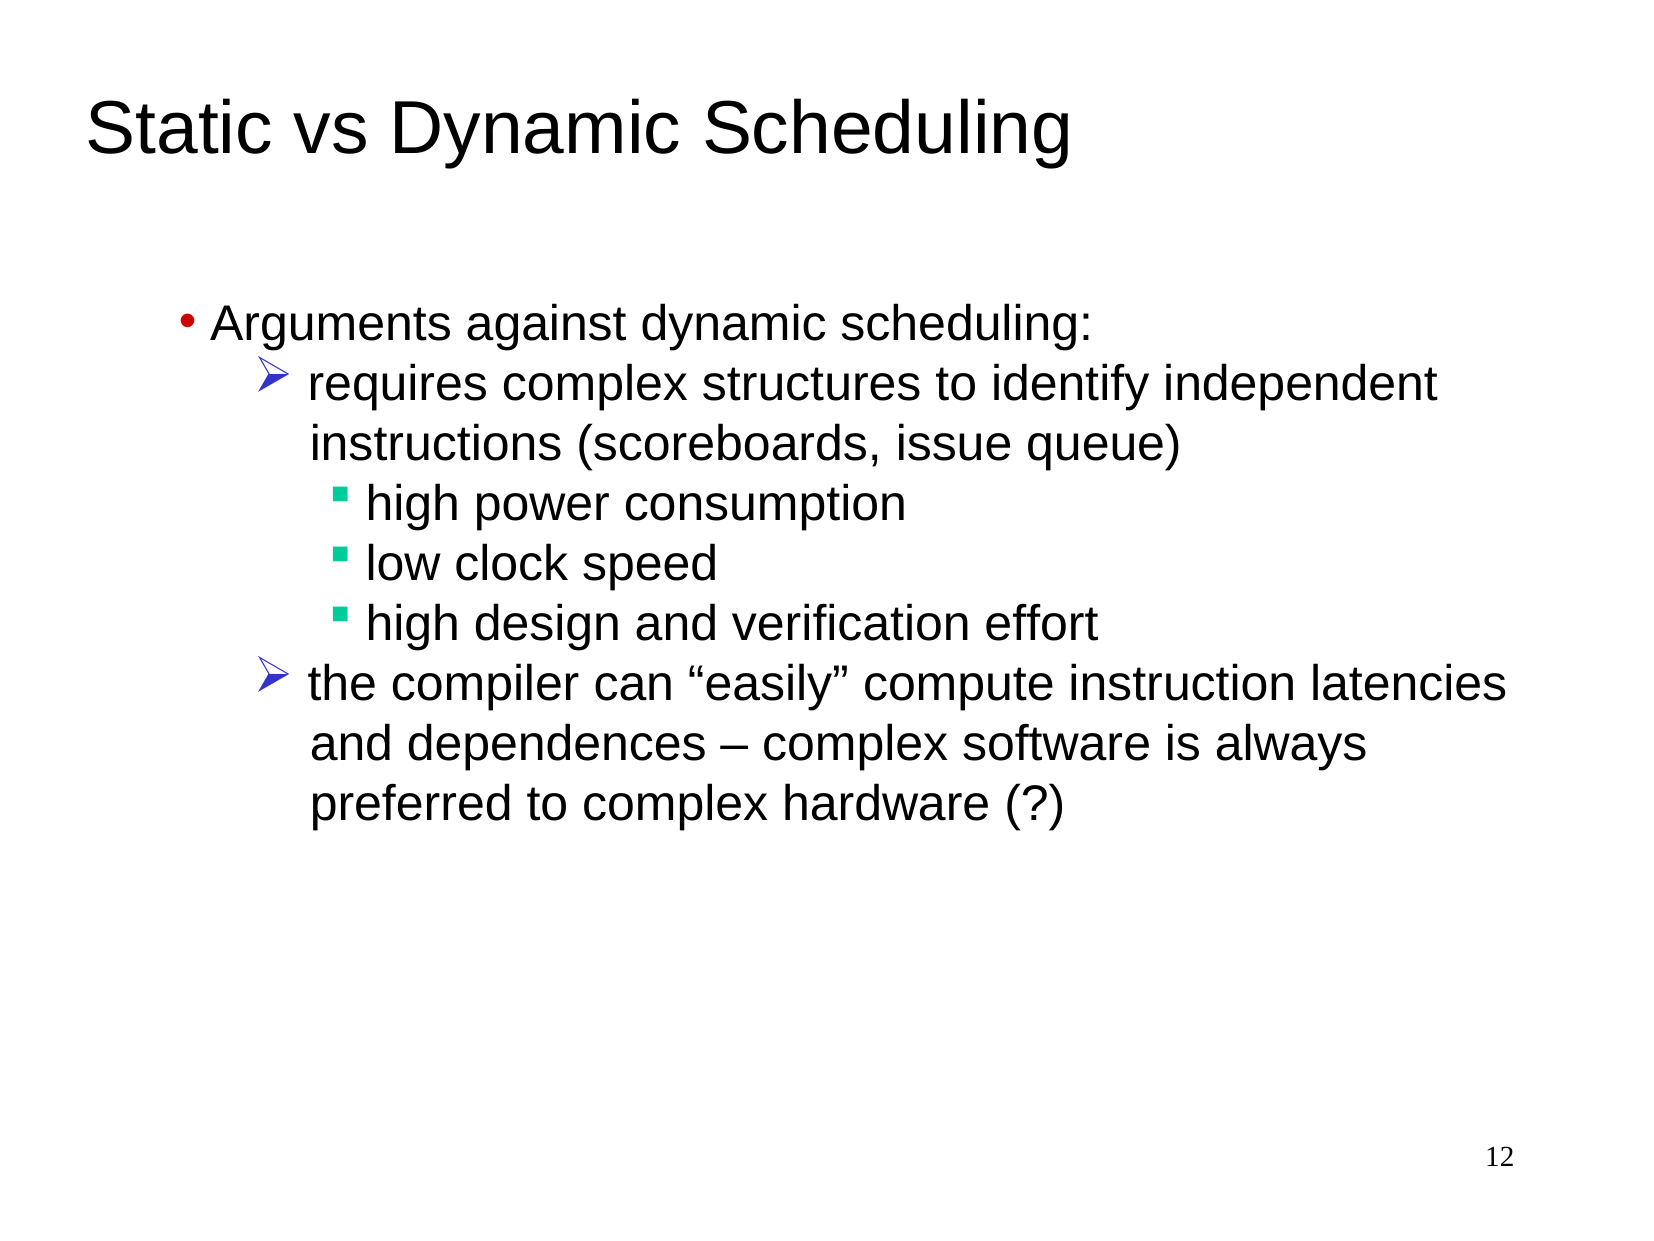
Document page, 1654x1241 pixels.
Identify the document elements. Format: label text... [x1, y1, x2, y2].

text_box Arguments against dynamic scheduling: requires complex structures to identify independent instructions (scoreboards, issue queue) high power consumption low clock speed high design and verification effort the compiler can “easily” compute instruction latencies and dependences – complex software is always preferred to complex hardware (?) [163, 282, 1523, 839]
text_box Static vs Dynamic Scheduling [71, 71, 1090, 177]
text_box 23 [1184, 1129, 1530, 1213]
